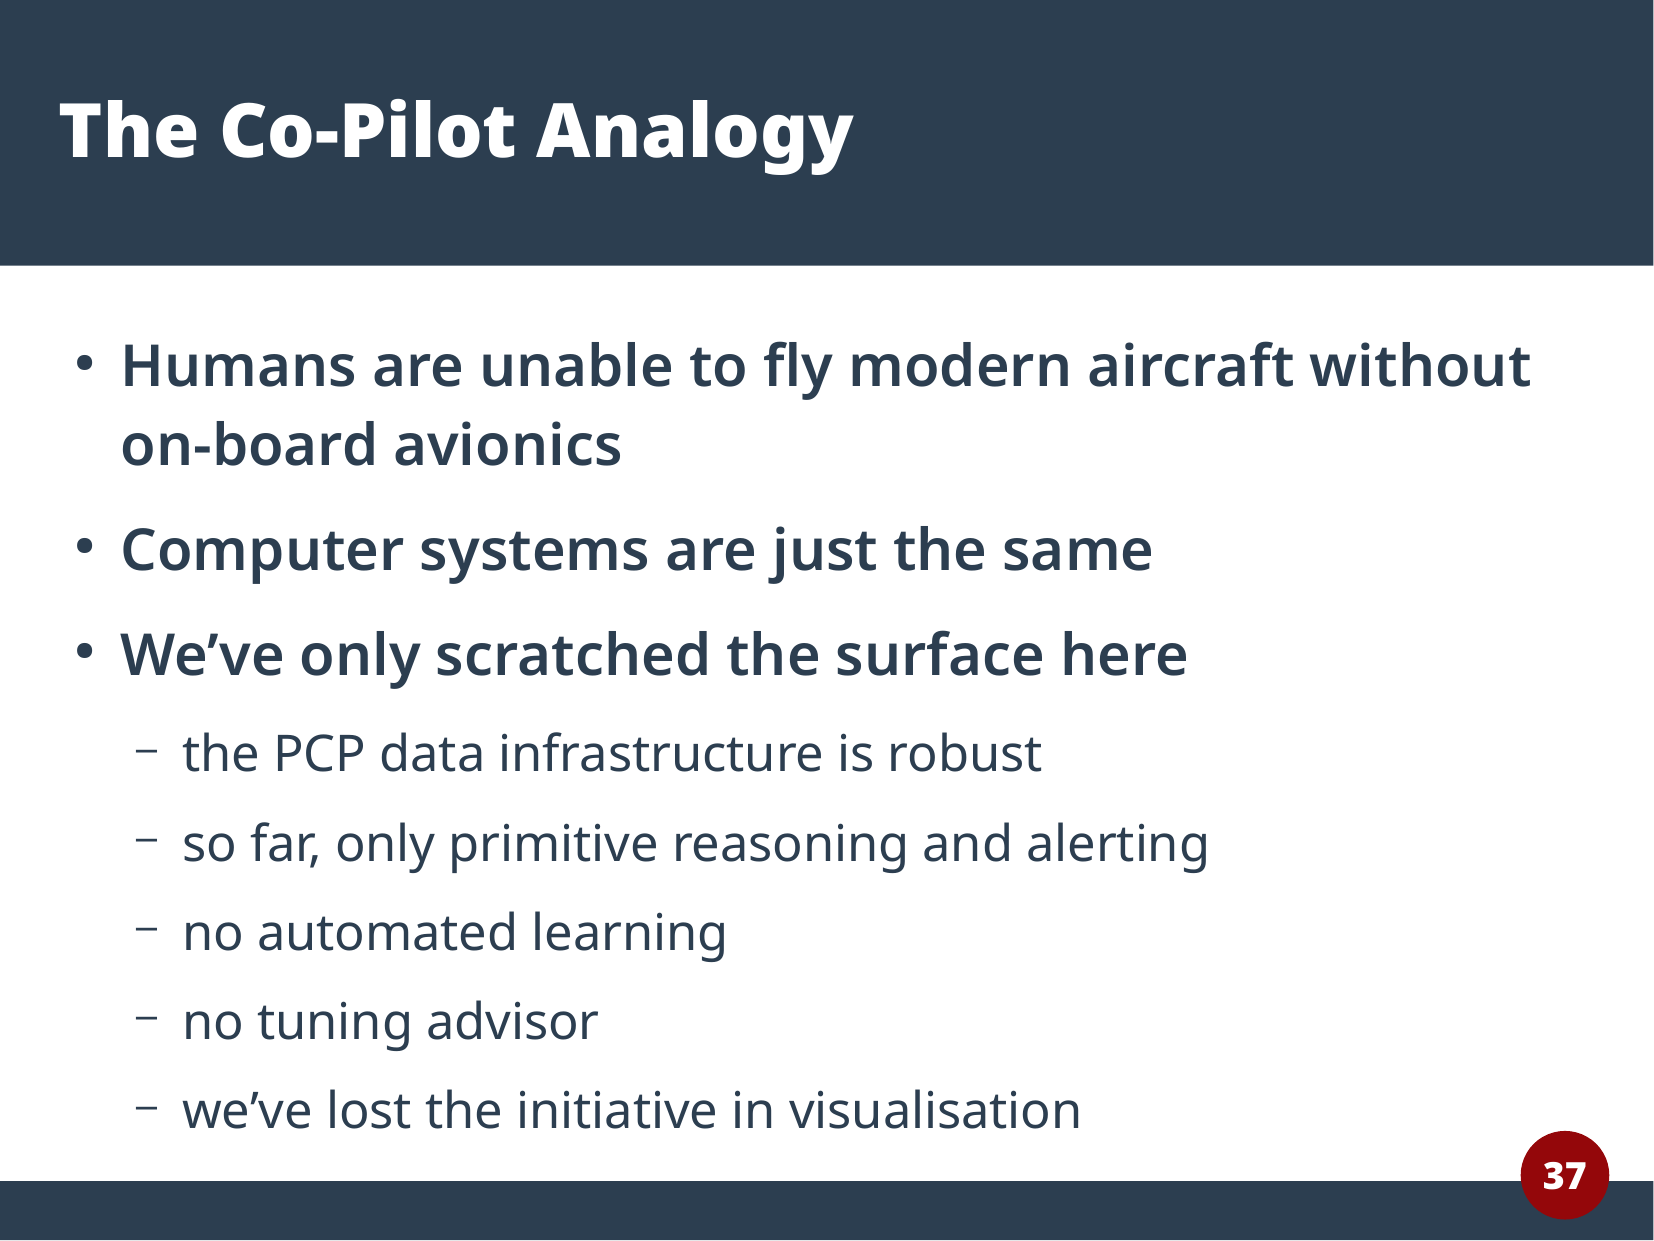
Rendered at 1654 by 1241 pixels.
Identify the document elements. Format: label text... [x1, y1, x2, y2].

title The Co-Pilot Analogy [59, 49, 1595, 207]
list Humans are unable to fly modern aircraft without on-board avionics Computer systems are just the same We’ve only scratched the surface here the PCP data infrastructure is robust so far, only primitive reasoning and alerting no automated learning no tuning advisor we’ve lost the initiative in visualisation [59, 324, 1595, 1152]
